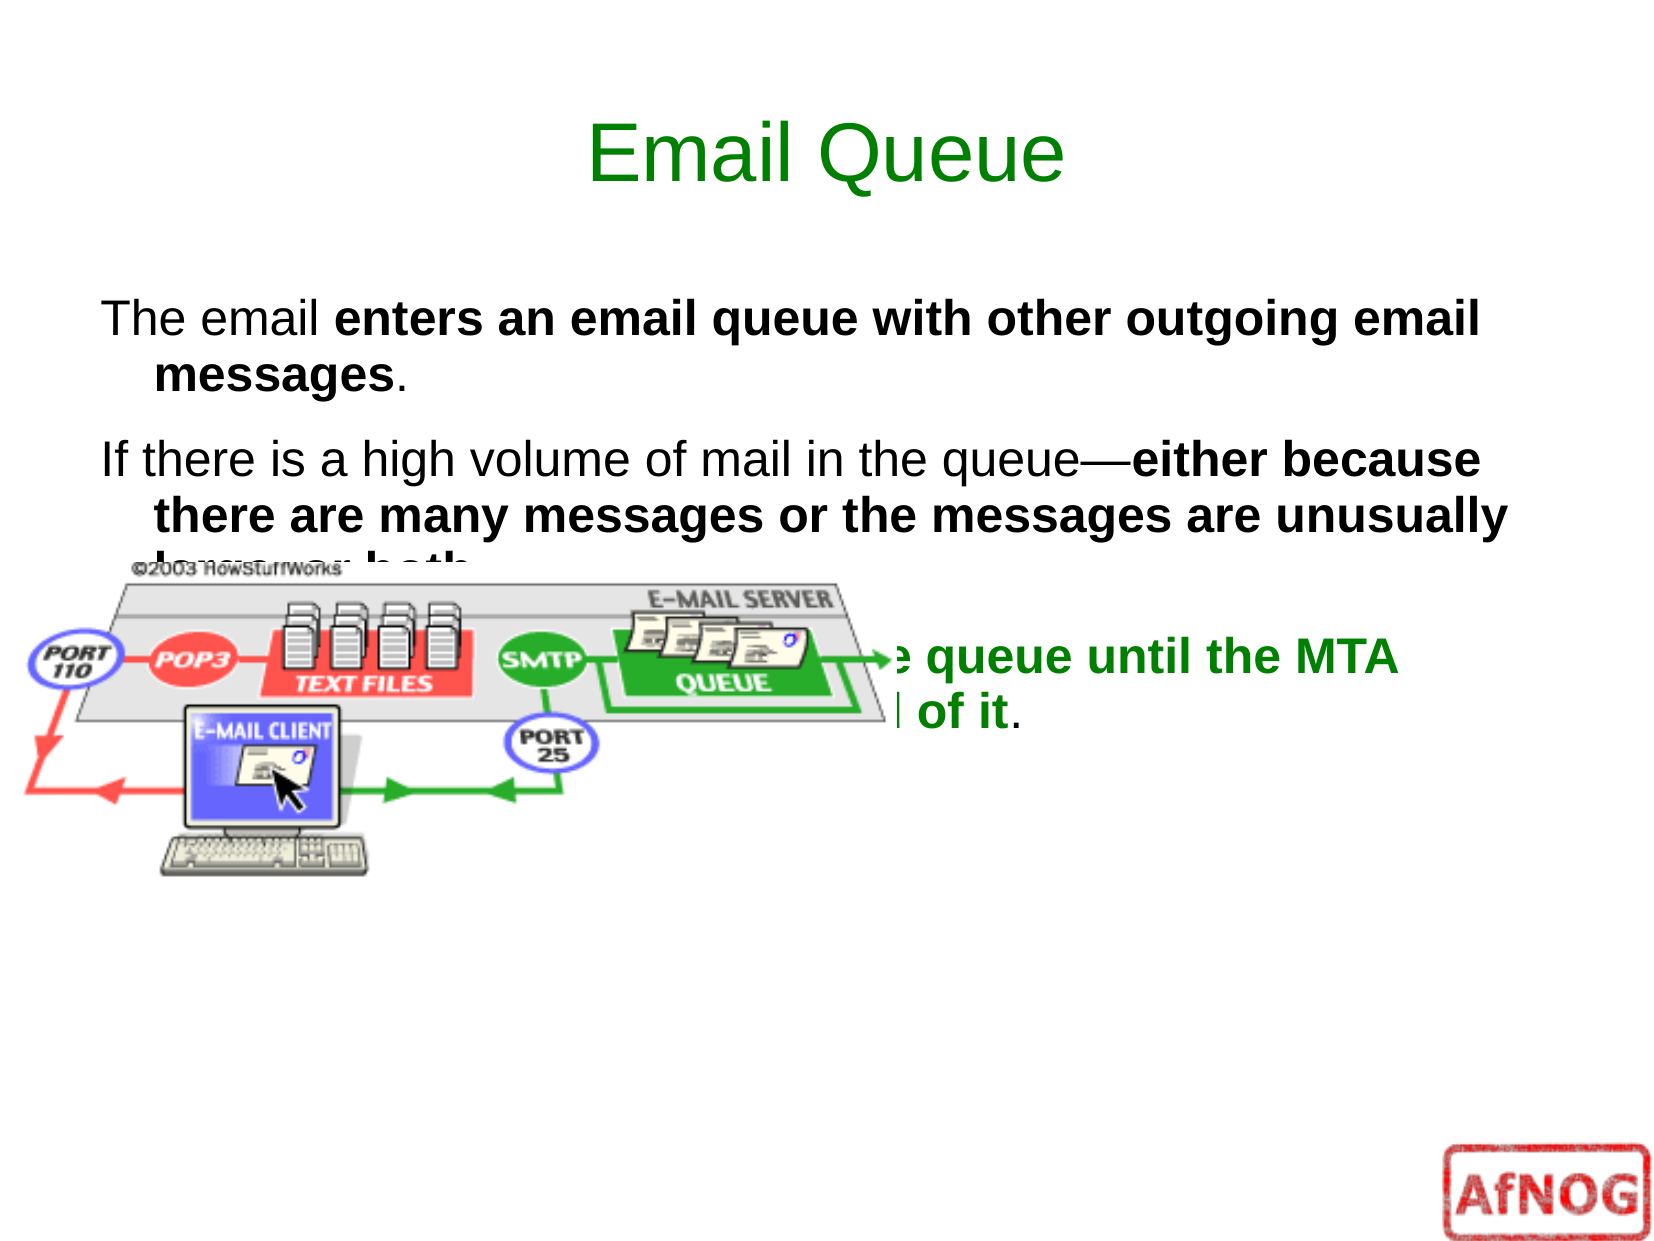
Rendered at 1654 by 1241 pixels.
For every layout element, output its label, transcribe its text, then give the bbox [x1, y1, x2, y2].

picture [20, 562, 897, 879]
title Email Queue [82, 49, 1571, 257]
picture [1441, 1141, 1654, 1241]
list The email enters an email queue with other outgoing email messages. If there is a high volume of mail in the queue—either because there are many messages or the messages are unusually large, or both— the message will be delayed in the queue until the MTA processes the messages ahead of it. [845, 290, 1572, 1109]
